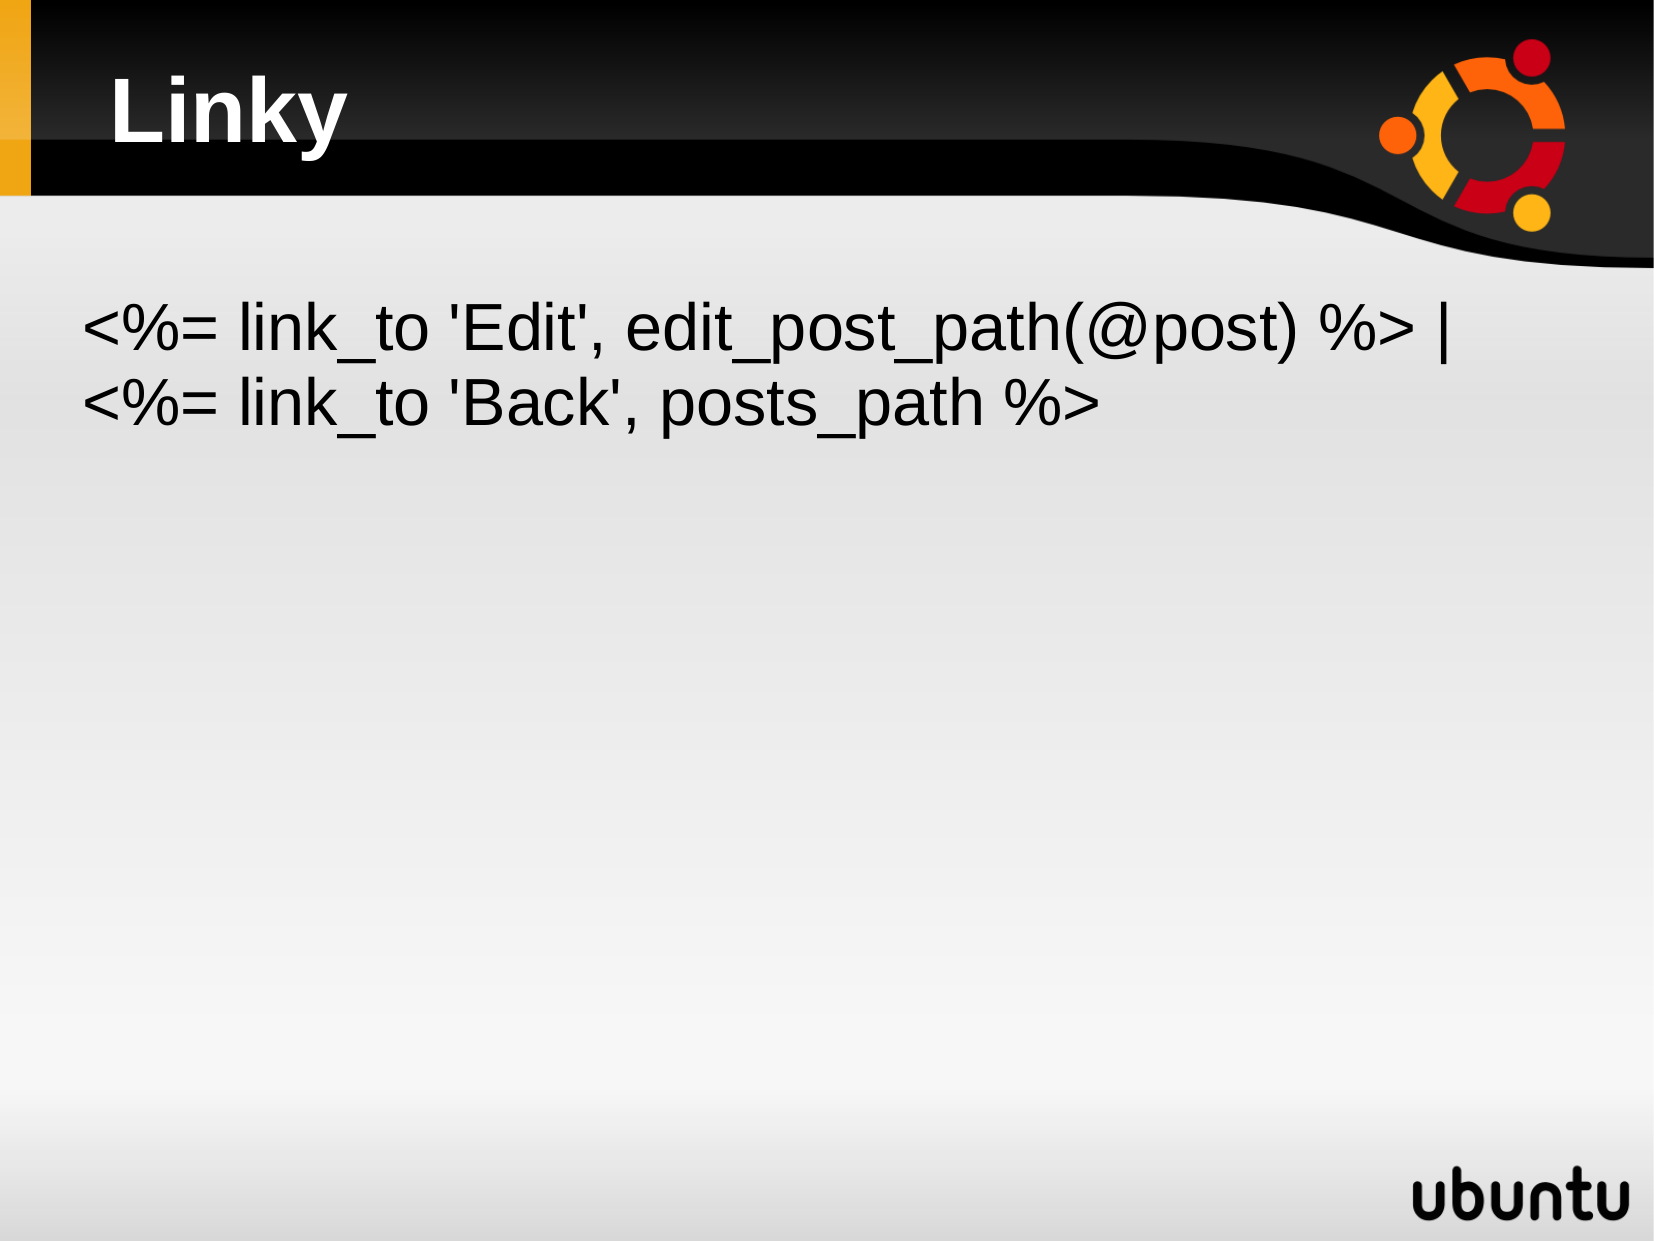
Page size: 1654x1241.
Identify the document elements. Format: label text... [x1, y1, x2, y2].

title Linky [76, 14, 1565, 207]
list <%= link_to 'Edit', edit_post_path(@post) %> | <%= link_to 'Back', posts_path %> [82, 290, 1571, 1094]
picture [0, 0, 1654, 1241]
